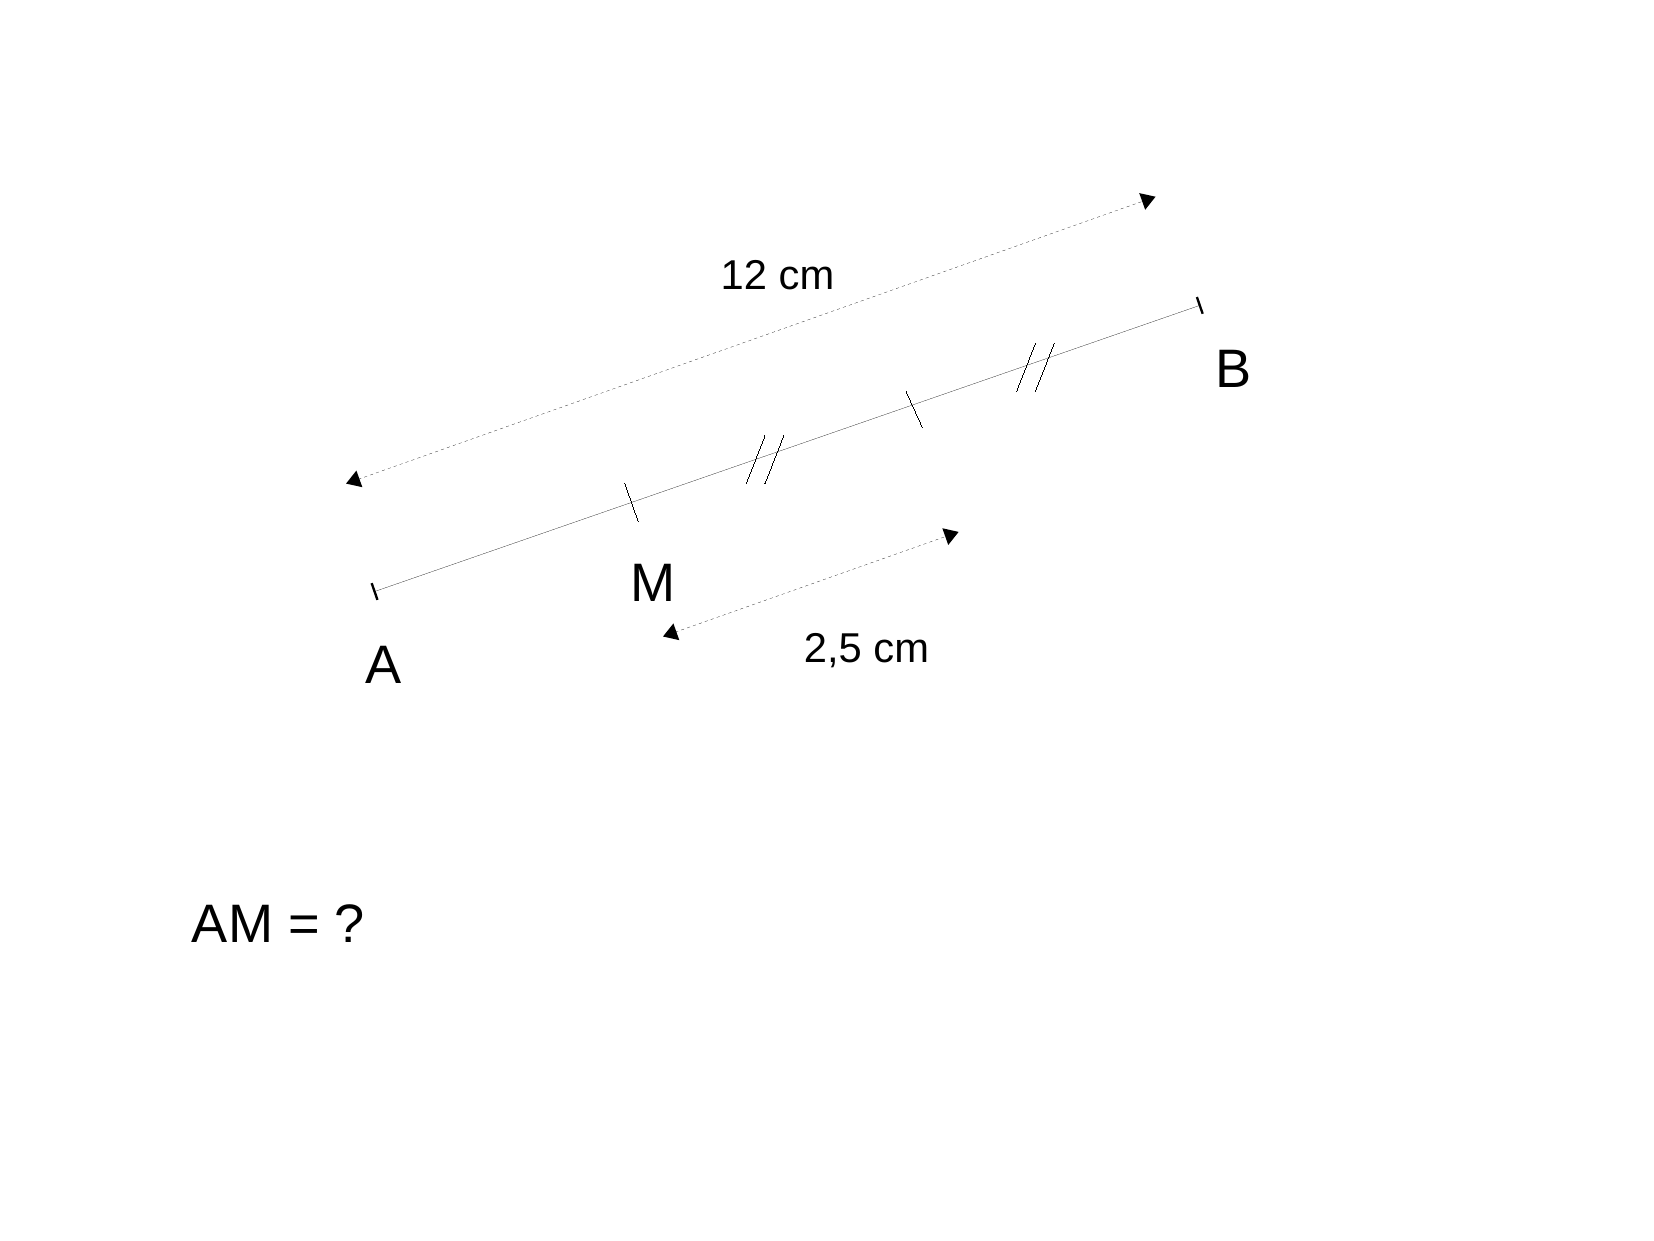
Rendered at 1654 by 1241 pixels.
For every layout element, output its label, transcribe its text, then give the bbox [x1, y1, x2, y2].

text_box B [1200, 331, 1300, 472]
text_box AM = ? [177, 885, 650, 962]
text_box M [615, 545, 715, 686]
text_box A [350, 627, 449, 768]
text_box 2,5 cm [789, 617, 1023, 723]
text_box 12 cm [694, 244, 928, 350]
